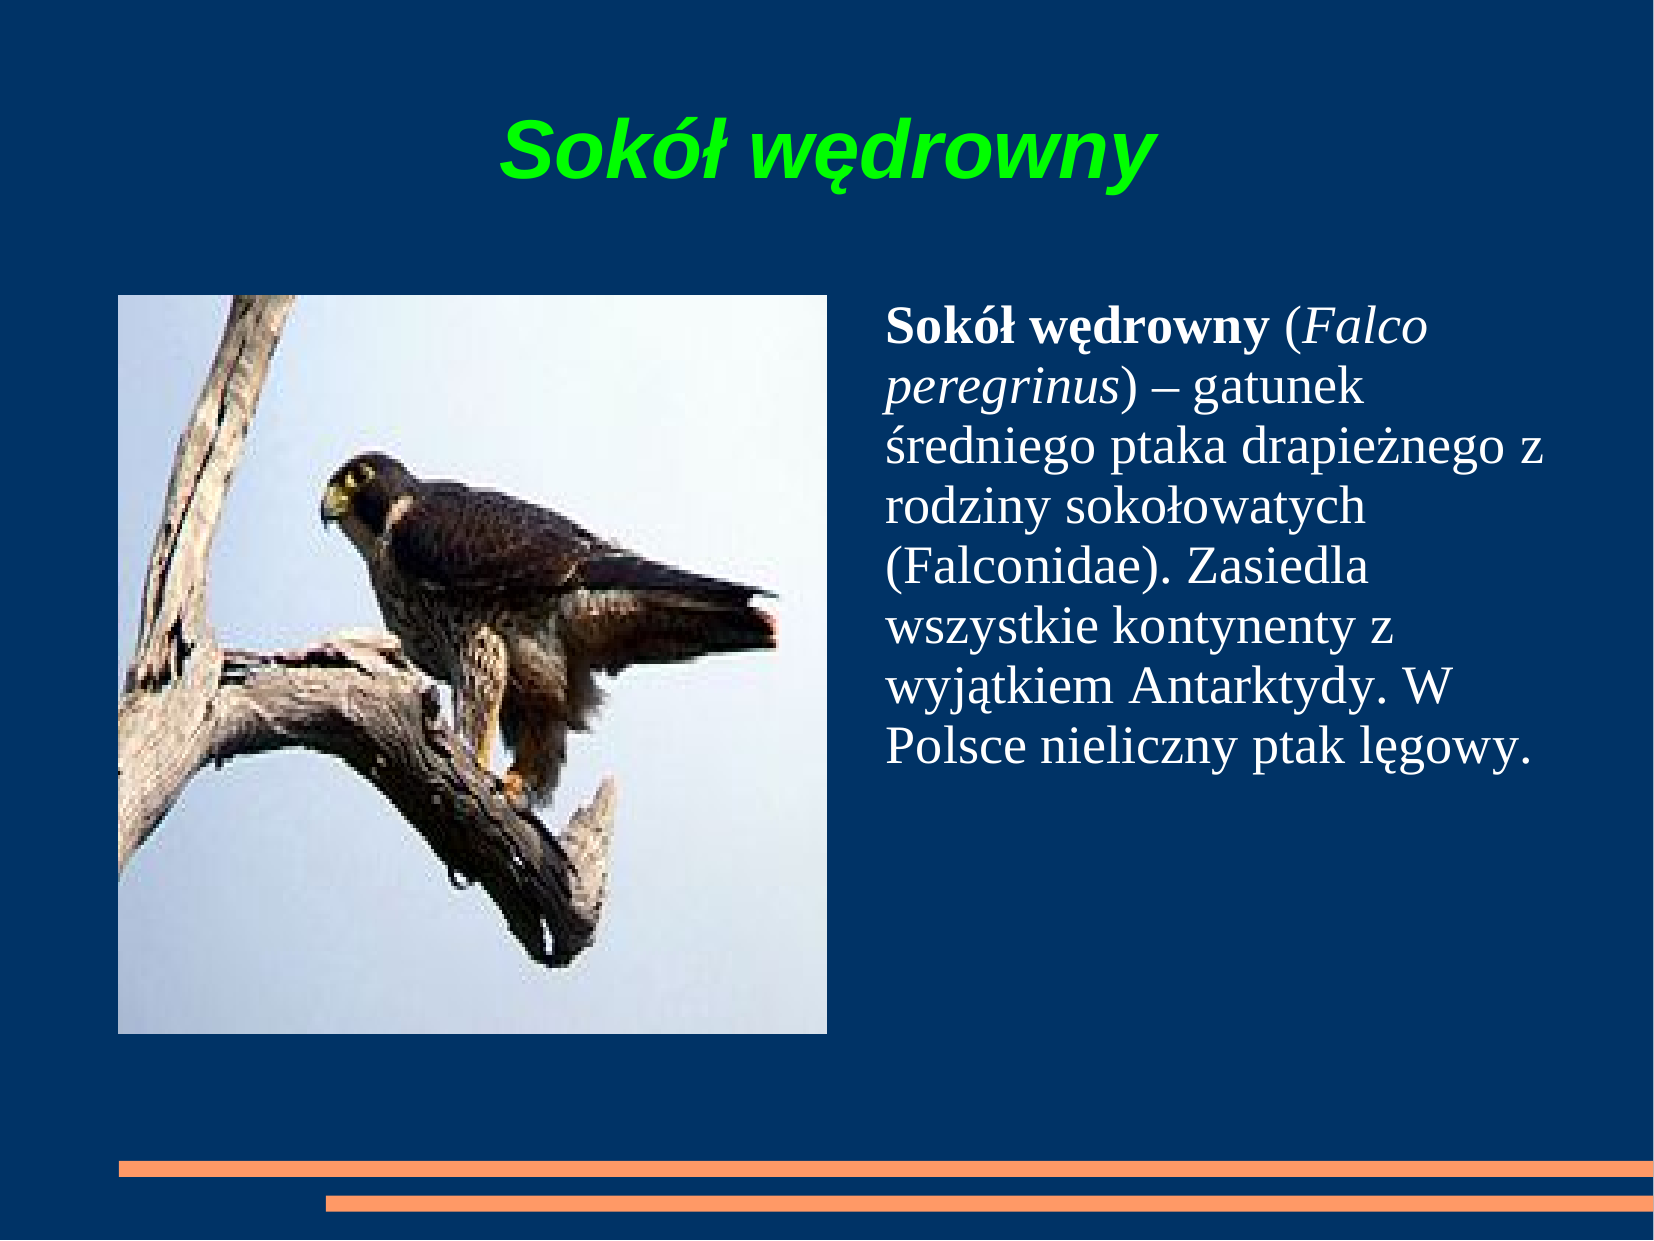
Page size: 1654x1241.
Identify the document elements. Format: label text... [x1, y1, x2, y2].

title Sokół wędrowny [121, 53, 1534, 247]
picture [118, 295, 827, 1034]
list Sokół wędrowny (Falco peregrinus) – gatunek średniego ptaka drapieżnego z rodziny sokołowatych (Falconidae). Zasiedla wszystkie kontynenty z wyjątkiem Antarktydy. W Polsce nieliczny ptak lęgowy. [885, 295, 1589, 1091]
